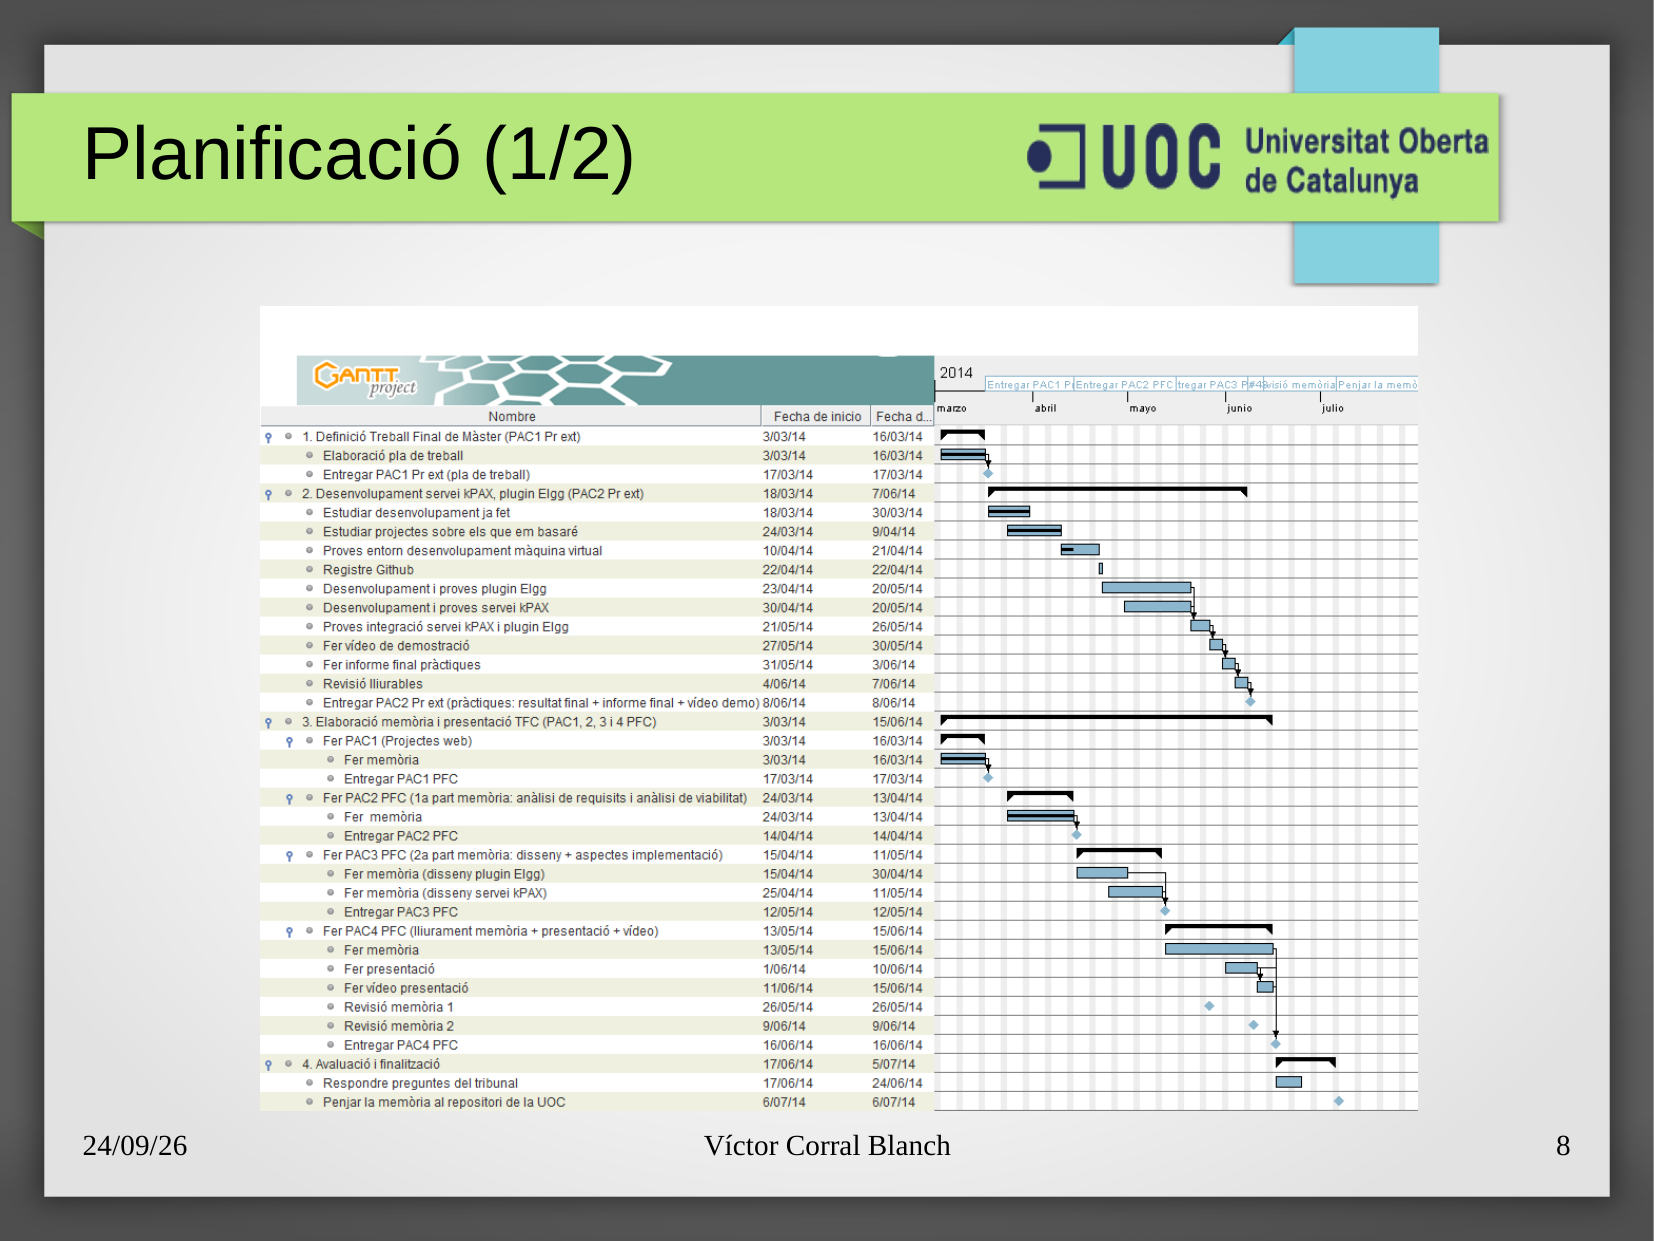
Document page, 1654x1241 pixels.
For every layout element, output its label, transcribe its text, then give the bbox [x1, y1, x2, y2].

picture [0, 0, 1654, 1241]
title Planificació (1/2) [82, 94, 1016, 213]
